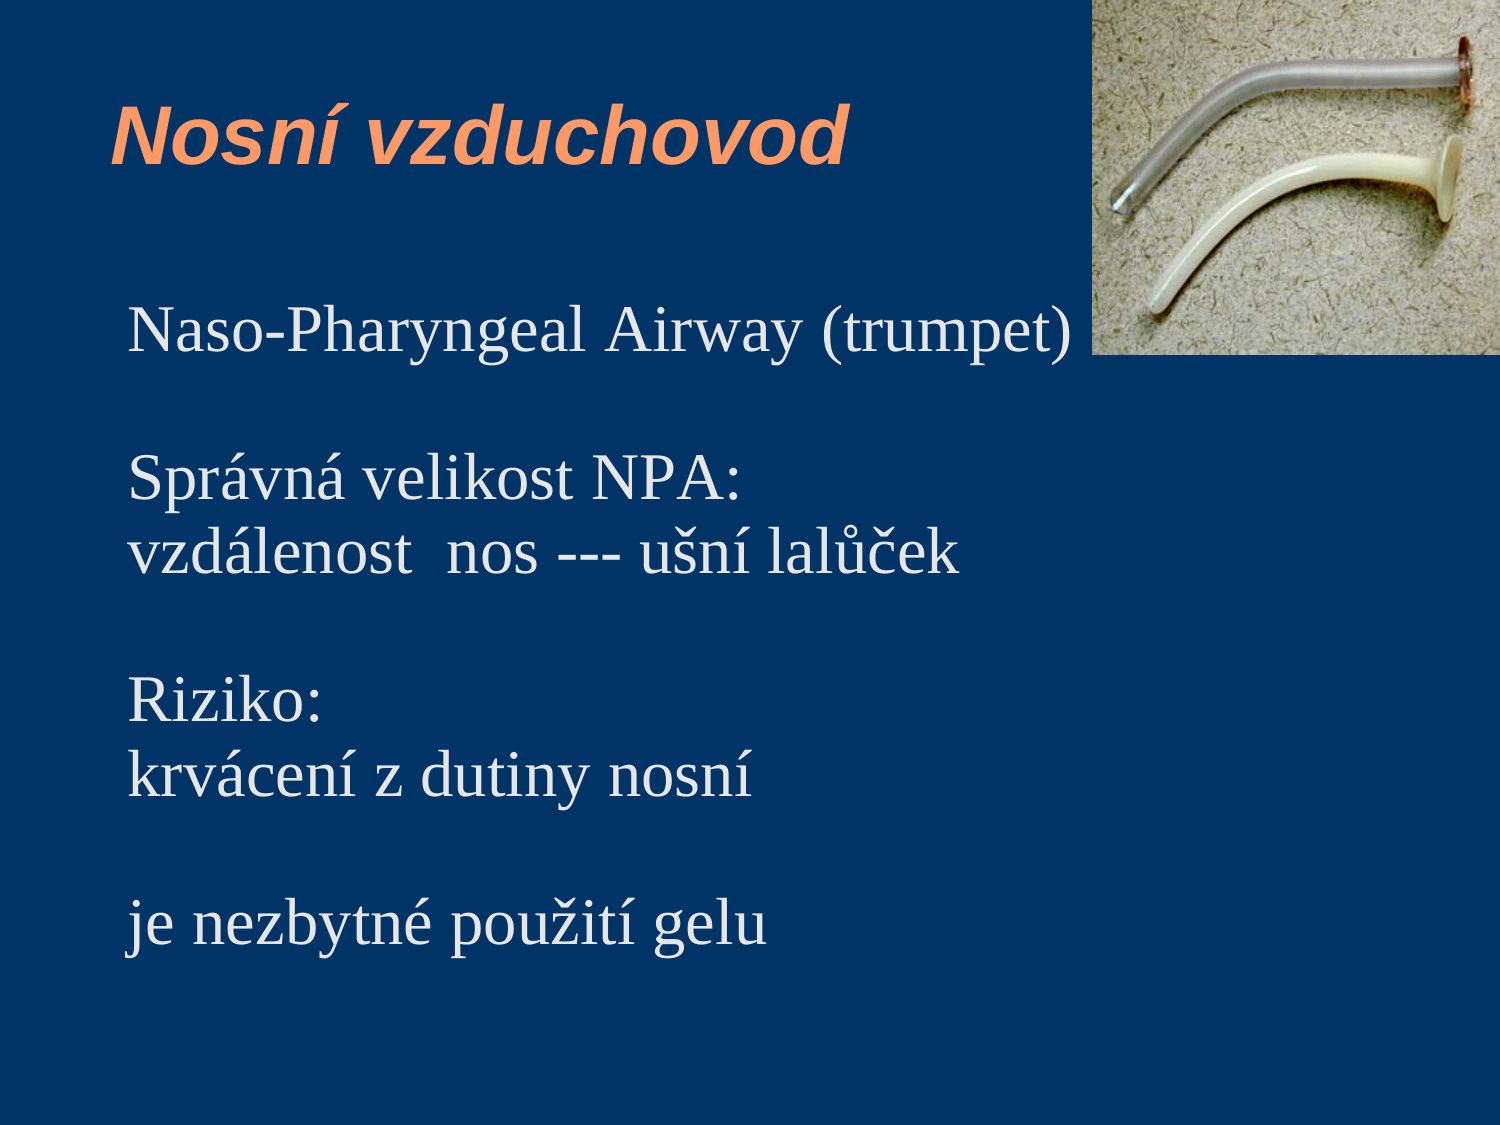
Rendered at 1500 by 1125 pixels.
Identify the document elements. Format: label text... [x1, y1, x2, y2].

title Nosní vzduchovod [110, 42, 1092, 230]
list Naso-Pharyngeal Airway (trumpet) Správná velikost NPA: vzdálenost nos --- ušní lalůček Riziko: krvácení z dutiny nosní je nezbytné použití gelu [110, 292, 1416, 1013]
picture [1092, 0, 1500, 355]
